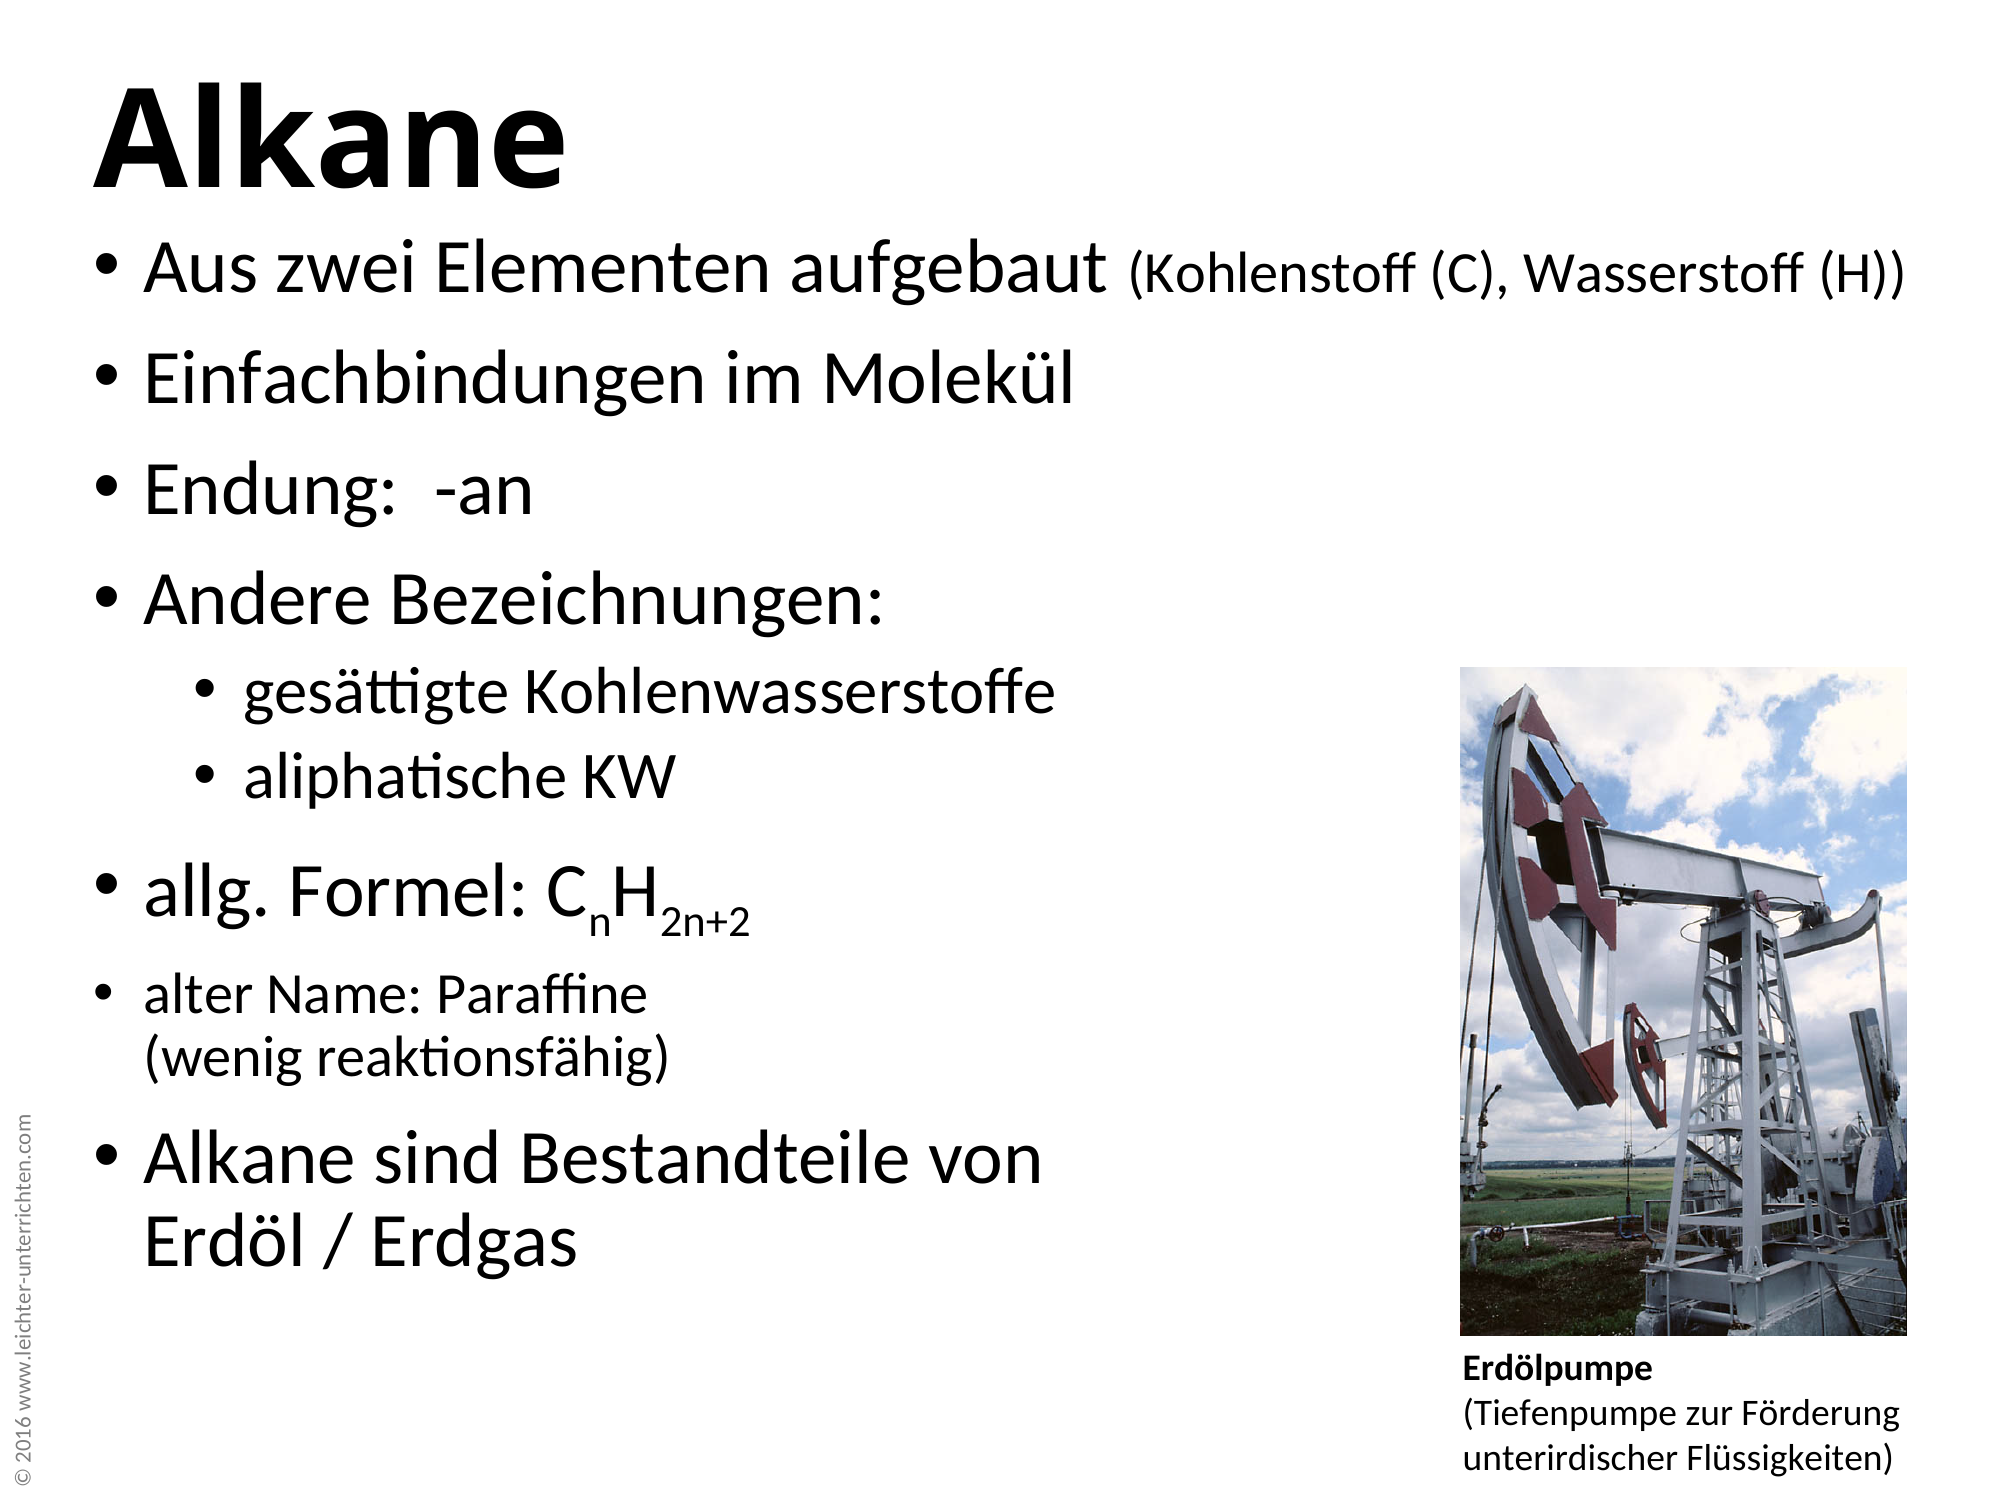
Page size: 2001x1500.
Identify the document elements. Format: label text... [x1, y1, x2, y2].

picture [1460, 667, 1907, 1335]
text_box Erdölpumpe (Tiefenpumpe zur Förderung unterirdischer Flüssigkeiten) [1447, 1335, 1916, 1487]
title Alkane [78, 36, 1142, 218]
list Aus zwei Elementen aufgebaut (Kohlenstoff (C), Wasserstoff (H)) Einfachbindungen im Molekül Endung: -an Andere Bezeichnungen: gesättigte Kohlenwasserstoffe aliphatische KW allg. Formel: CnH2n+2 alter Name: Paraffine (wenig reaktionsfähig) Alkane sind Bestandteile von Erdöl / Erdgas [78, 218, 1957, 1412]
